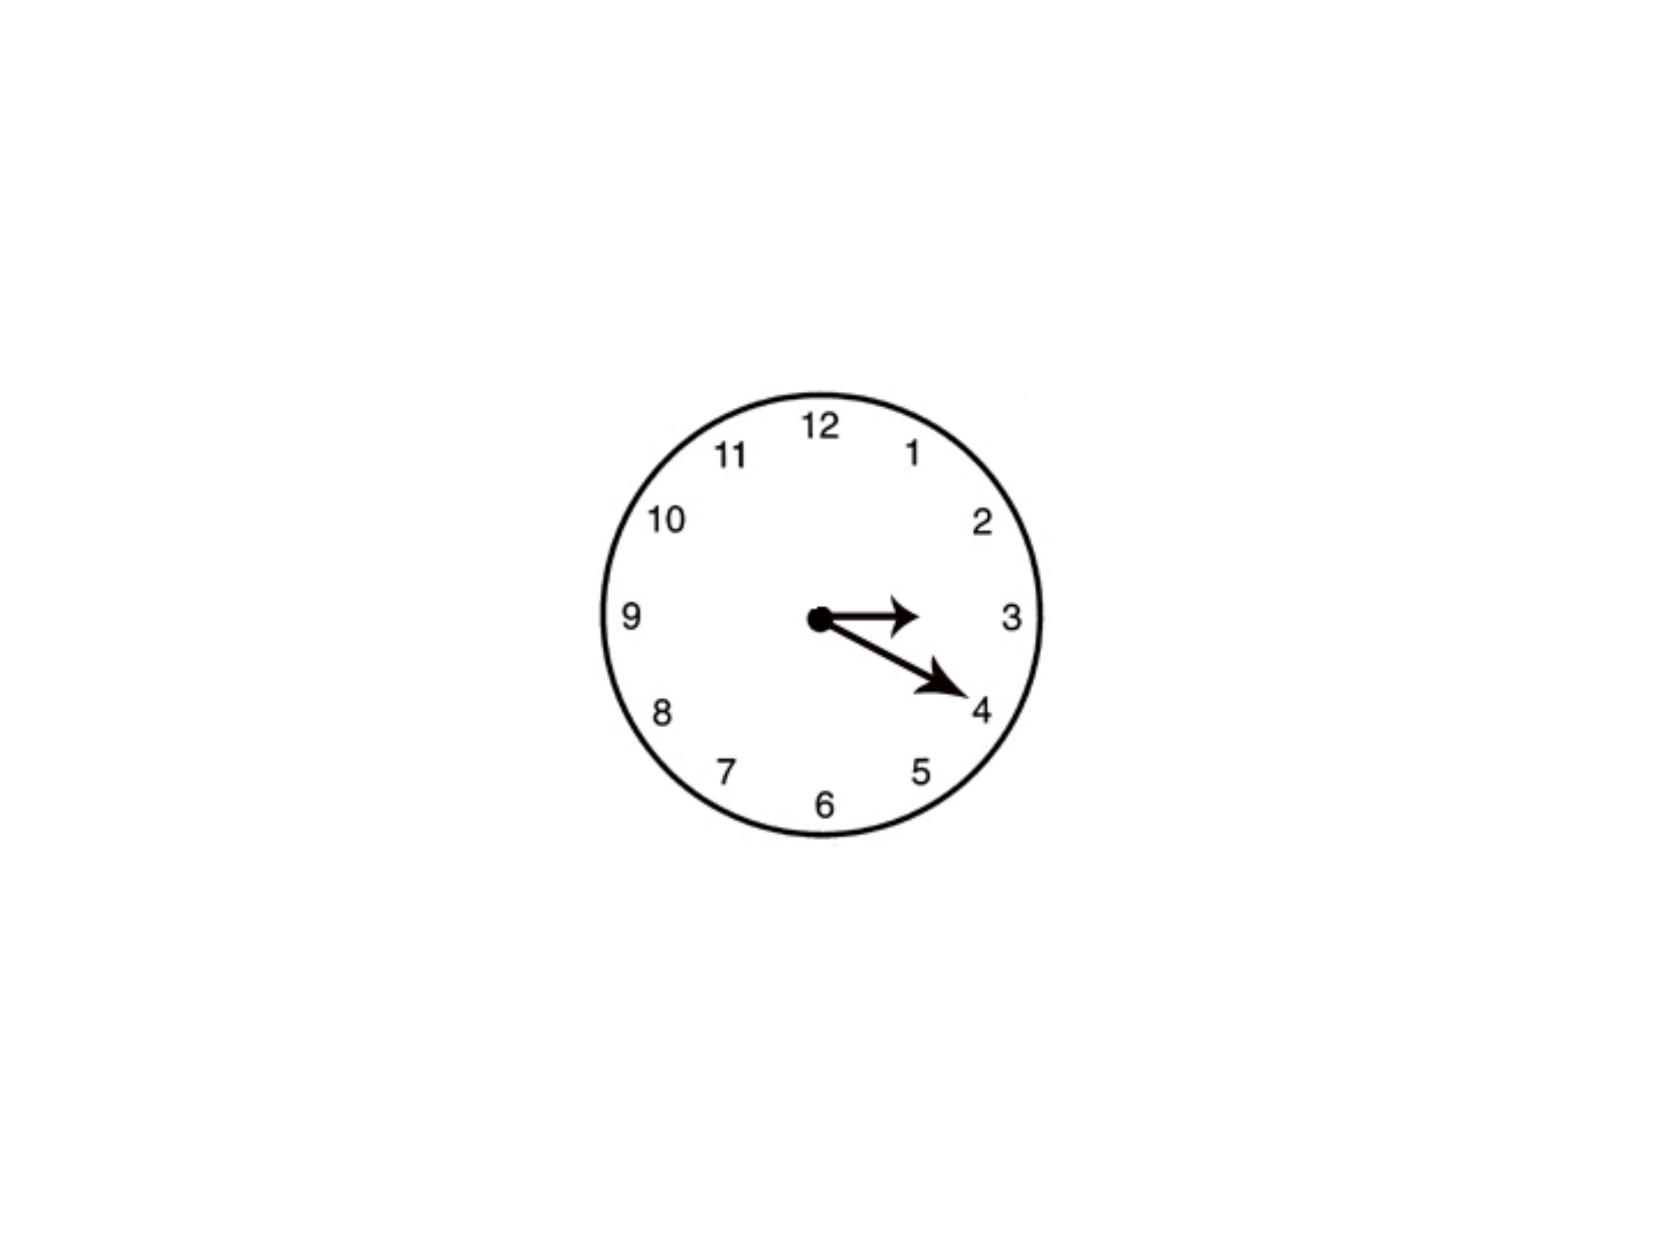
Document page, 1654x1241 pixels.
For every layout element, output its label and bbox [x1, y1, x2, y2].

picture [574, 368, 1080, 872]
